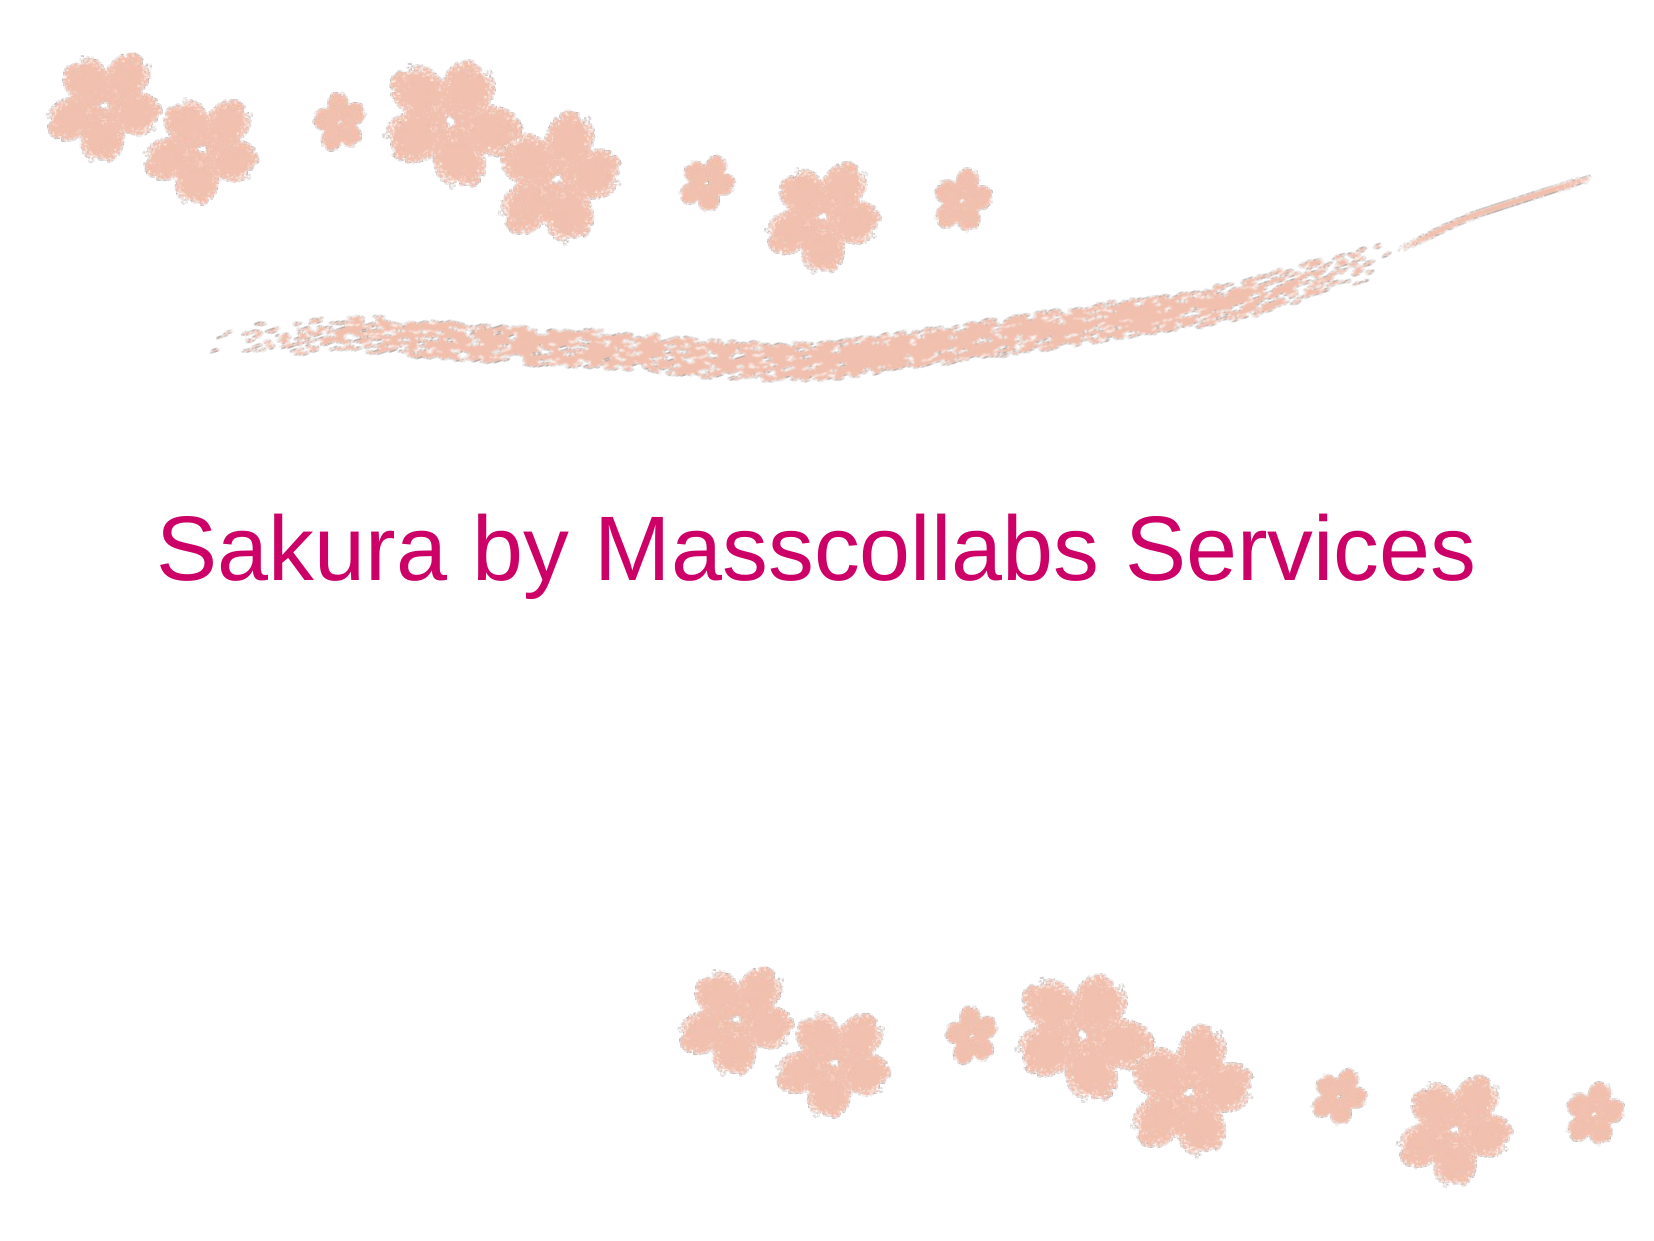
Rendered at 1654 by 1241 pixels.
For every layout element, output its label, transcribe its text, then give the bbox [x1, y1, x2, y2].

picture [677, 966, 1626, 1188]
picture [206, 0, 1600, 445]
picture [45, 52, 994, 275]
title Sakura by Masscollabs Services [73, 445, 1562, 653]
